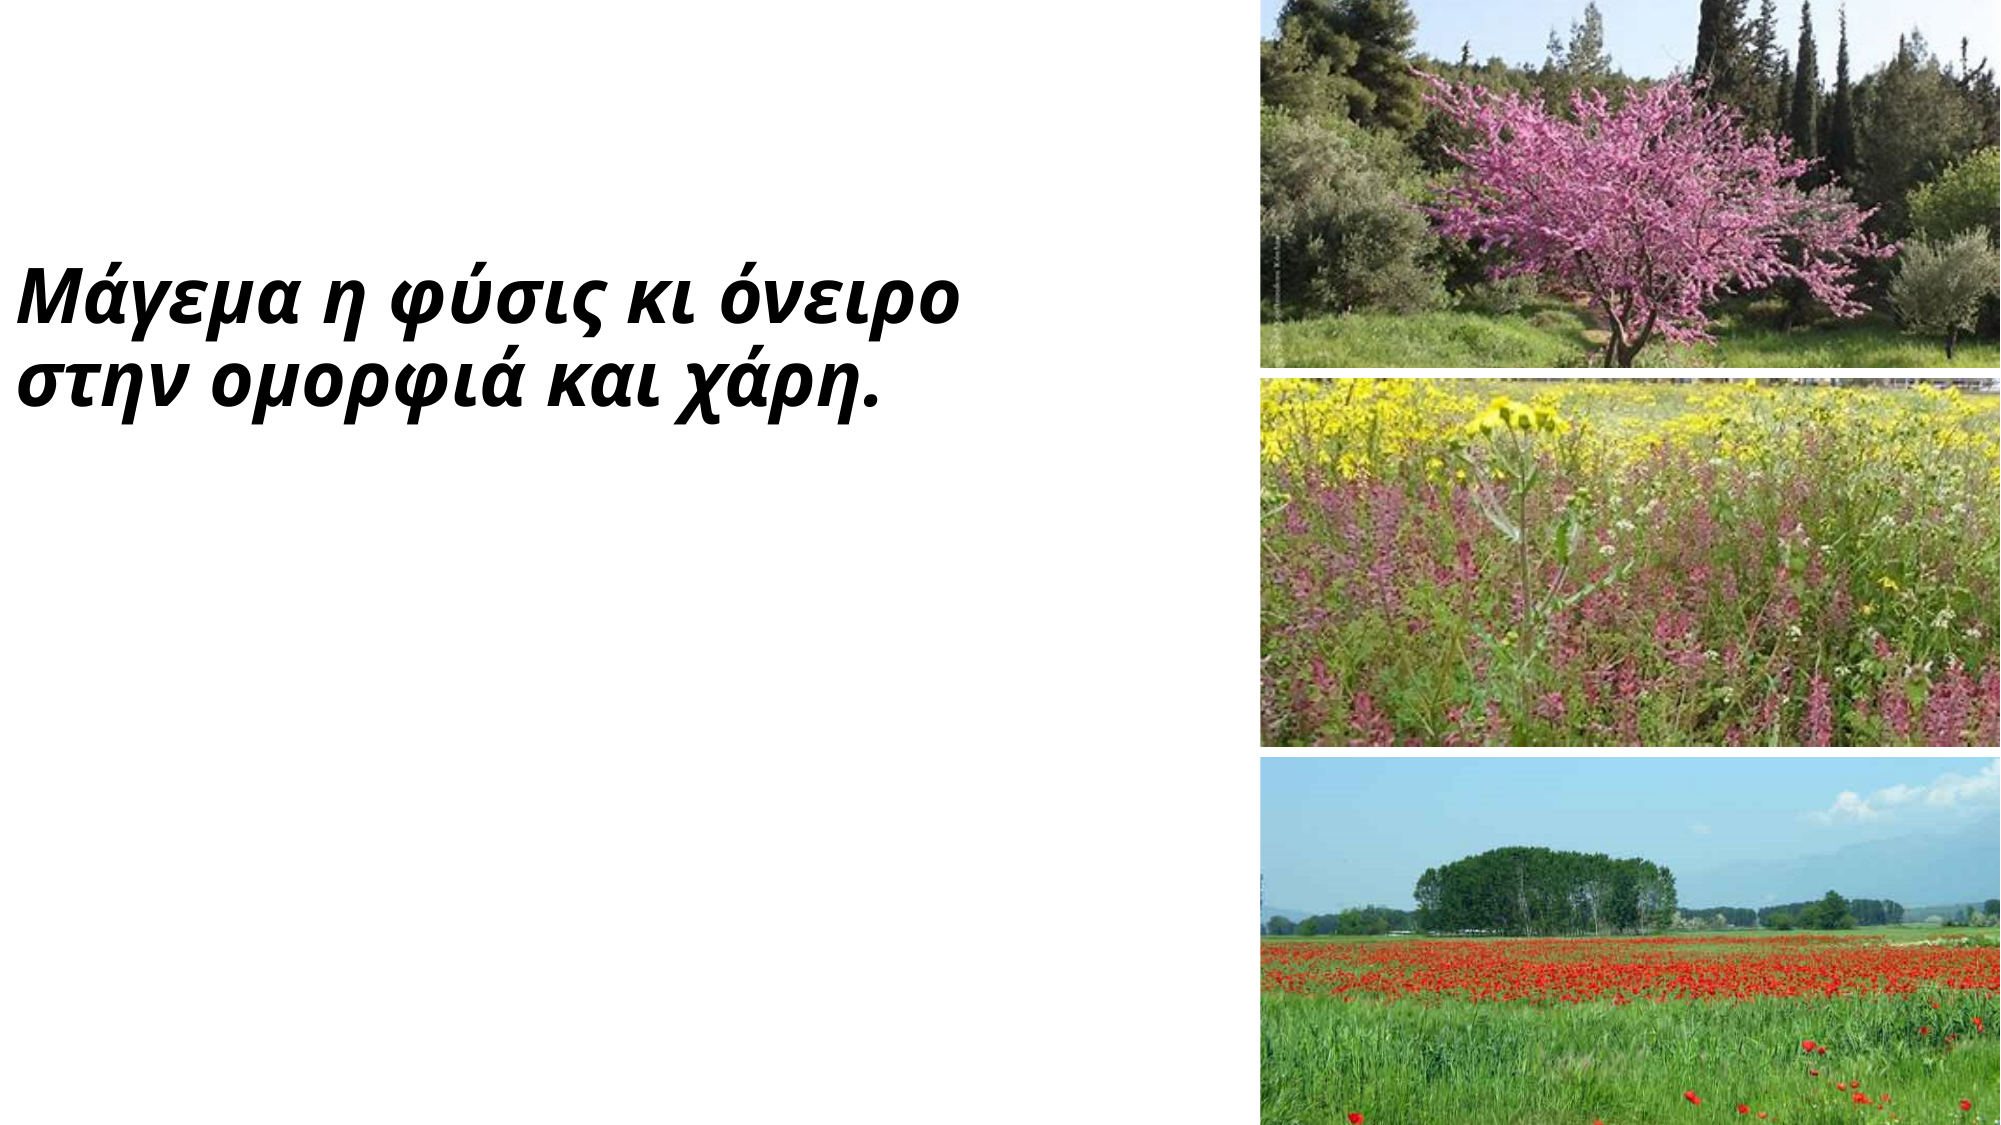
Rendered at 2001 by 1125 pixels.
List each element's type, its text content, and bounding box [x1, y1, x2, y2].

title Μάγεμα η φύσις κι όνειρο στην ομορφιά και χάρη. [0, 177, 1029, 431]
picture [1260, 757, 2000, 1125]
picture [1260, 0, 2000, 368]
picture [1260, 378, 2000, 747]
